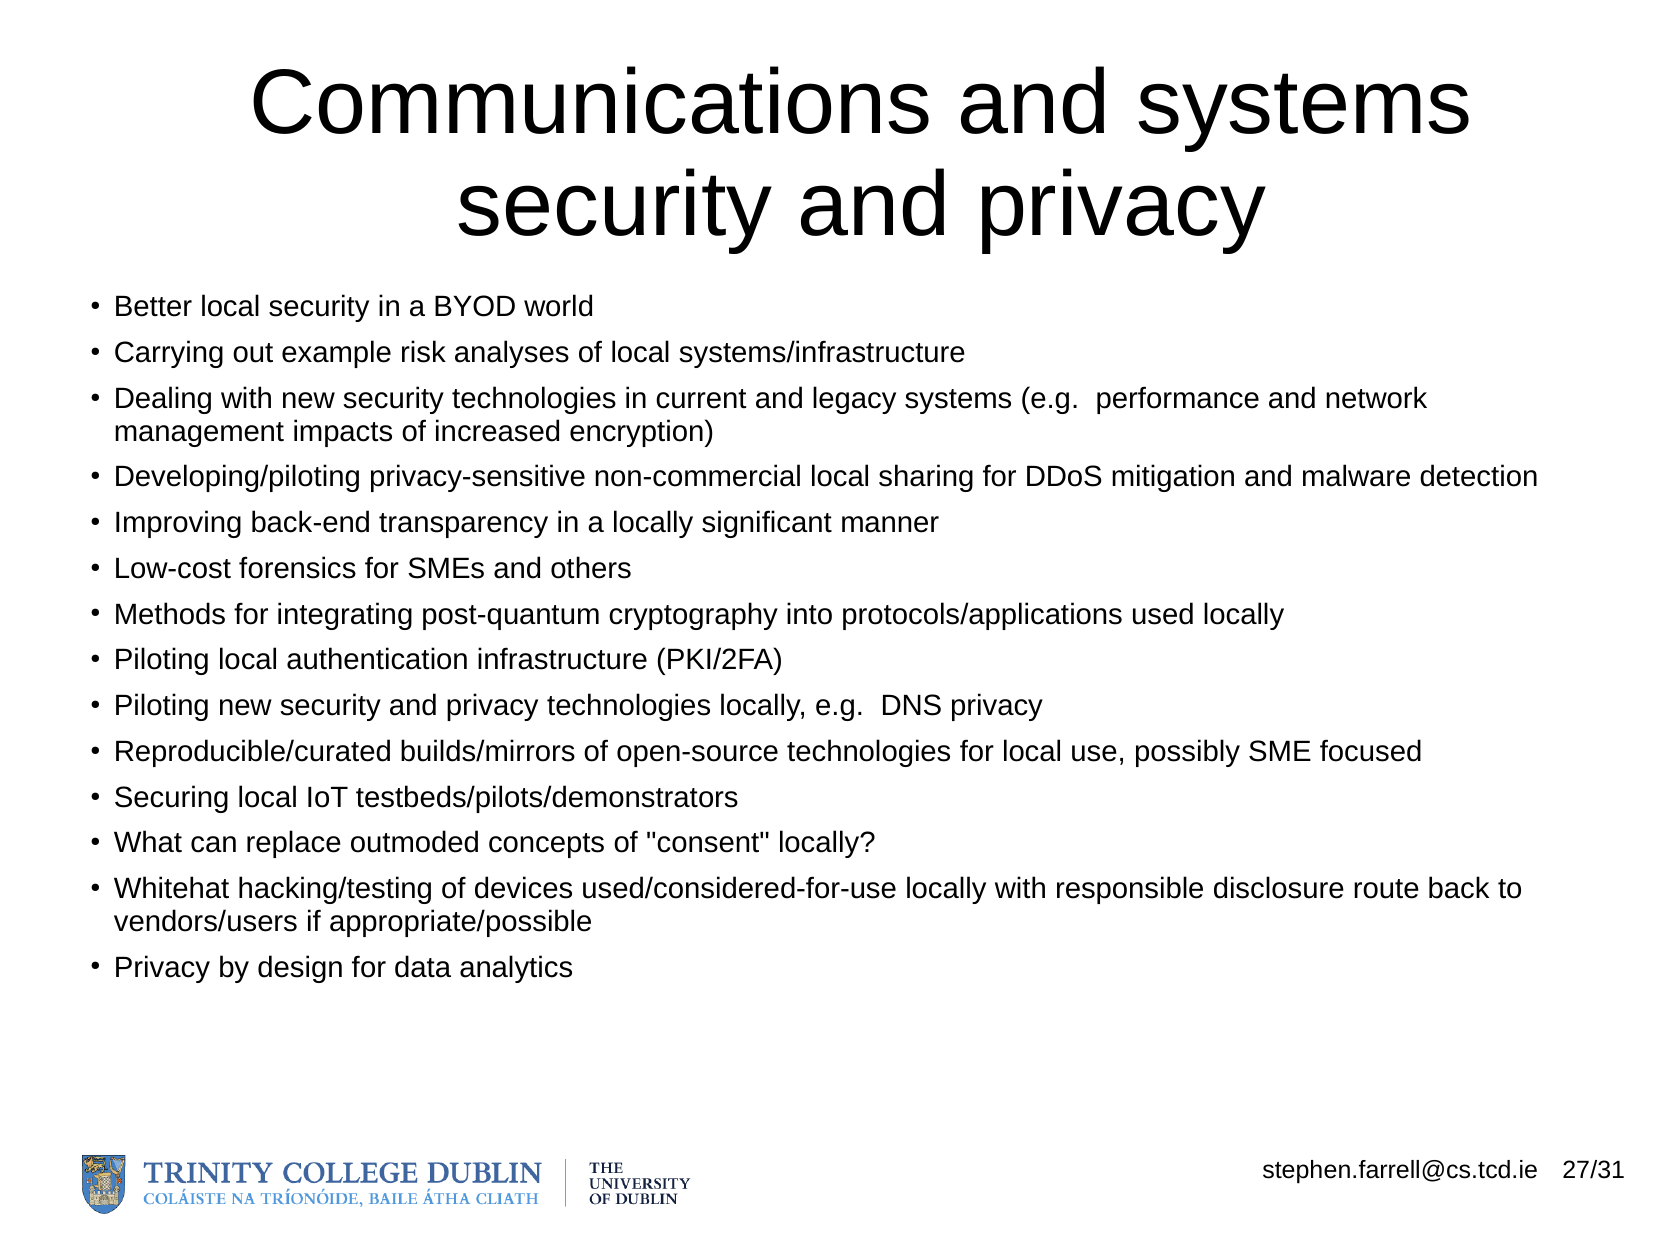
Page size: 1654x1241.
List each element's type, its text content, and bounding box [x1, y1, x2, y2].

title Communications and systems security and privacy [82, 49, 1571, 257]
picture [82, 1155, 694, 1214]
list Better local security in a BYOD world Carrying out example risk analyses of local systems/infrastructure Dealing with new security technologies in current and legacy systems (e.g. performance and network management impacts of increased encryption) Developing/piloting privacy-sensitive non-commercial local sharing for DDoS mitigation and malware detection Improving back-end transparency in a locally significant manner Low-cost forensics for SMEs and others Methods for integrating post-quantum cryptography into protocols/applications used locally Piloting local authentication infrastructure (PKI/2FA) Piloting new security and privacy technologies locally, e.g. DNS privacy Reproducible/curated builds/mirrors of open-source technologies for local use, possibly SME focused Securing local IoT testbeds/pilots/demonstrators What can replace outmoded concepts of "consent" locally? Whitehat hacking/testing of devices used/considered-for-use locally with responsible disclosure route back to vendors/users if appropriate/possible Privacy by design for data analytics [82, 290, 1571, 1010]
